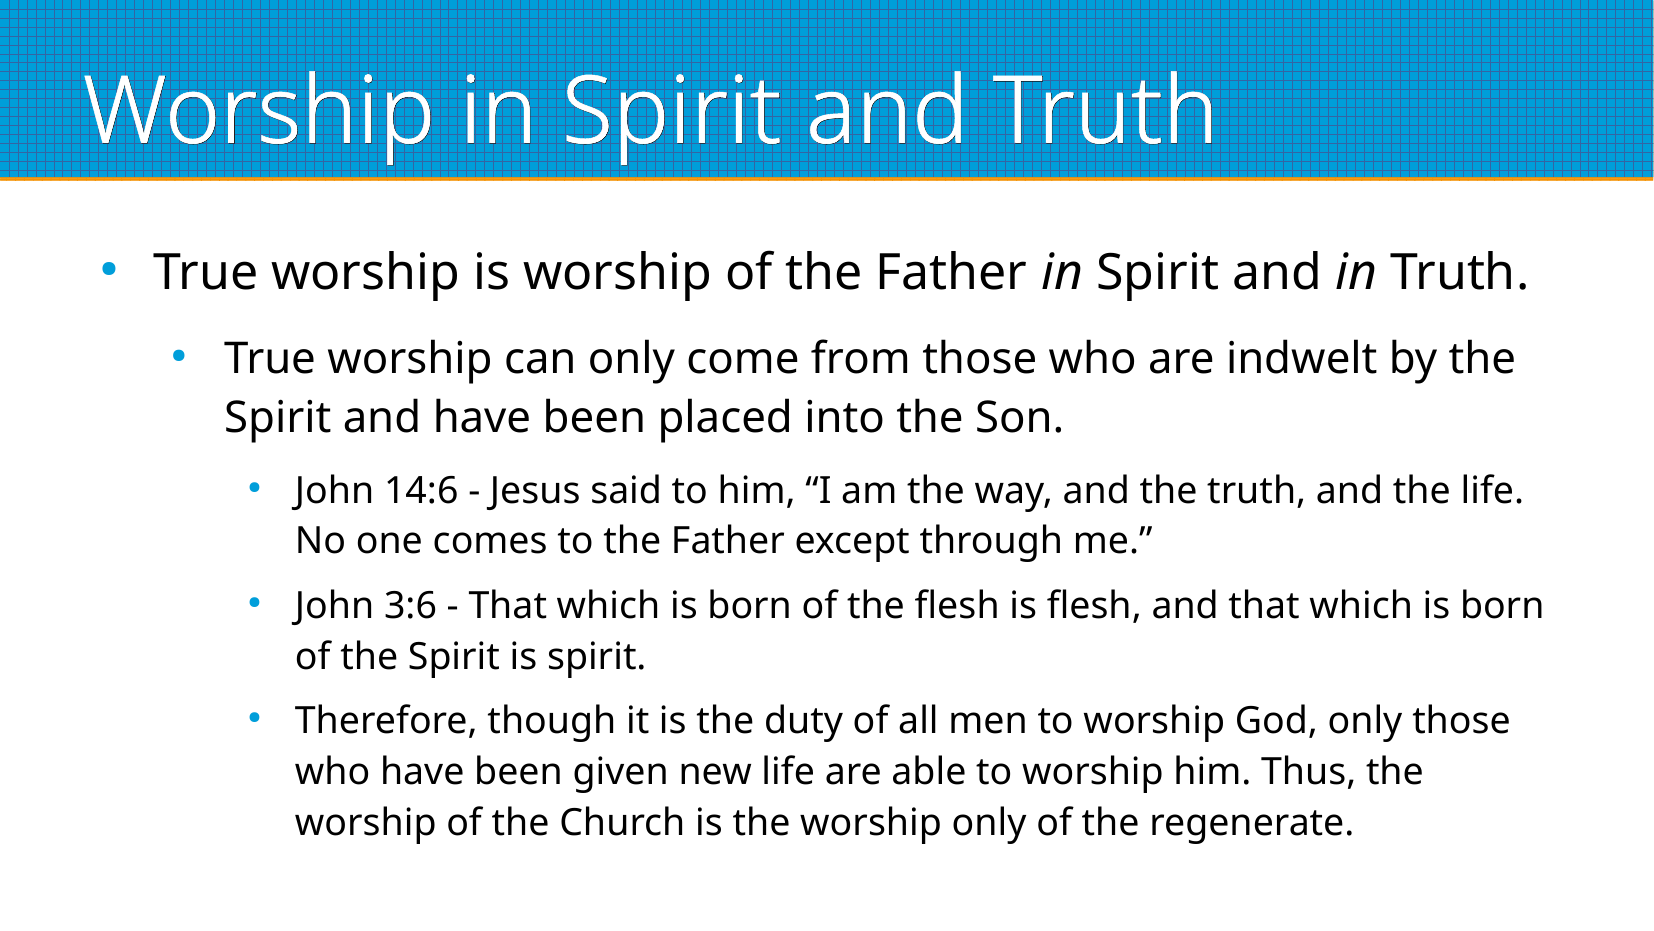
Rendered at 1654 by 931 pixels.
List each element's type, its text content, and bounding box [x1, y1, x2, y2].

title Worship in Spirit and Truth [82, 14, 1571, 171]
list True worship is worship of the Father in Spirit and in Truth. True worship can only come from those who are indwelt by the Spirit and have been placed into the Son. John 14:6 - Jesus said to him, “I am the way, and the truth, and the life. No one comes to the Father except through me.” John 3:6 - That which is born of the flesh is flesh, and that which is born of the Spirit is spirit. Therefore, though it is the duty of all men to worship God, only those who have been given new life are able to worship him. Thus, the worship of the Church is the worship only of the regenerate. [82, 236, 1563, 901]
